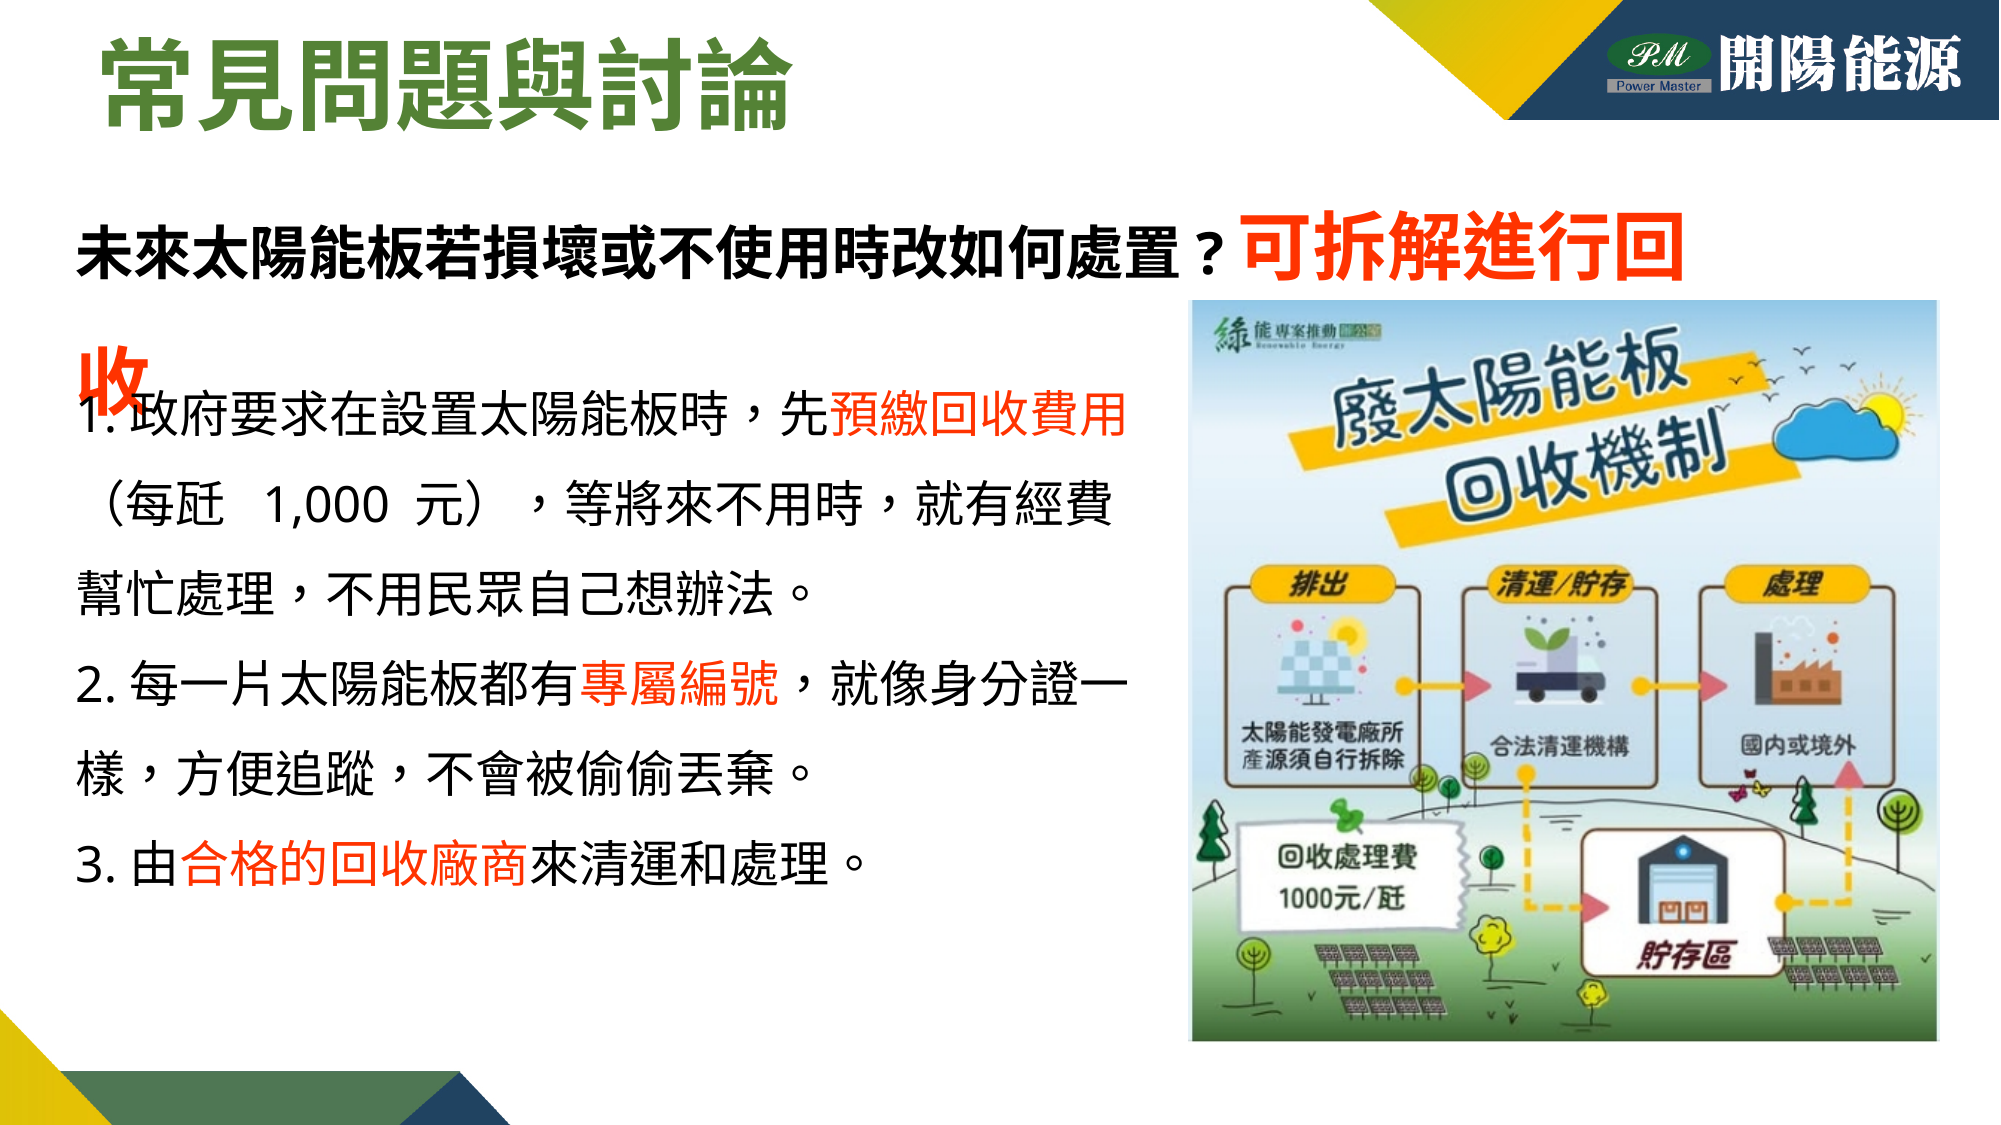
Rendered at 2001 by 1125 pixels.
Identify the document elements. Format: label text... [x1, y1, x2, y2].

picture [0, 0, 1999, 1125]
text_box 未來太陽能板若損壞或不使用時改如何處置?可拆解進行回收 [60, 147, 1771, 433]
text_box 1.政府要求在設置太陽能板時，先預繳回收費用（每瓩 1,000 元），等將來不用時，就有經費幫忙處理，不用民眾自己想辦法。 2.每一片太陽能板都有專屬編號，就像身分證一樣，方便追蹤，不會被偷偷丟棄。 3.由合格的回收廠商來清運和處理。 [60, 344, 1150, 900]
text_box 常見問題與討論 [0, 22, 1000, 142]
